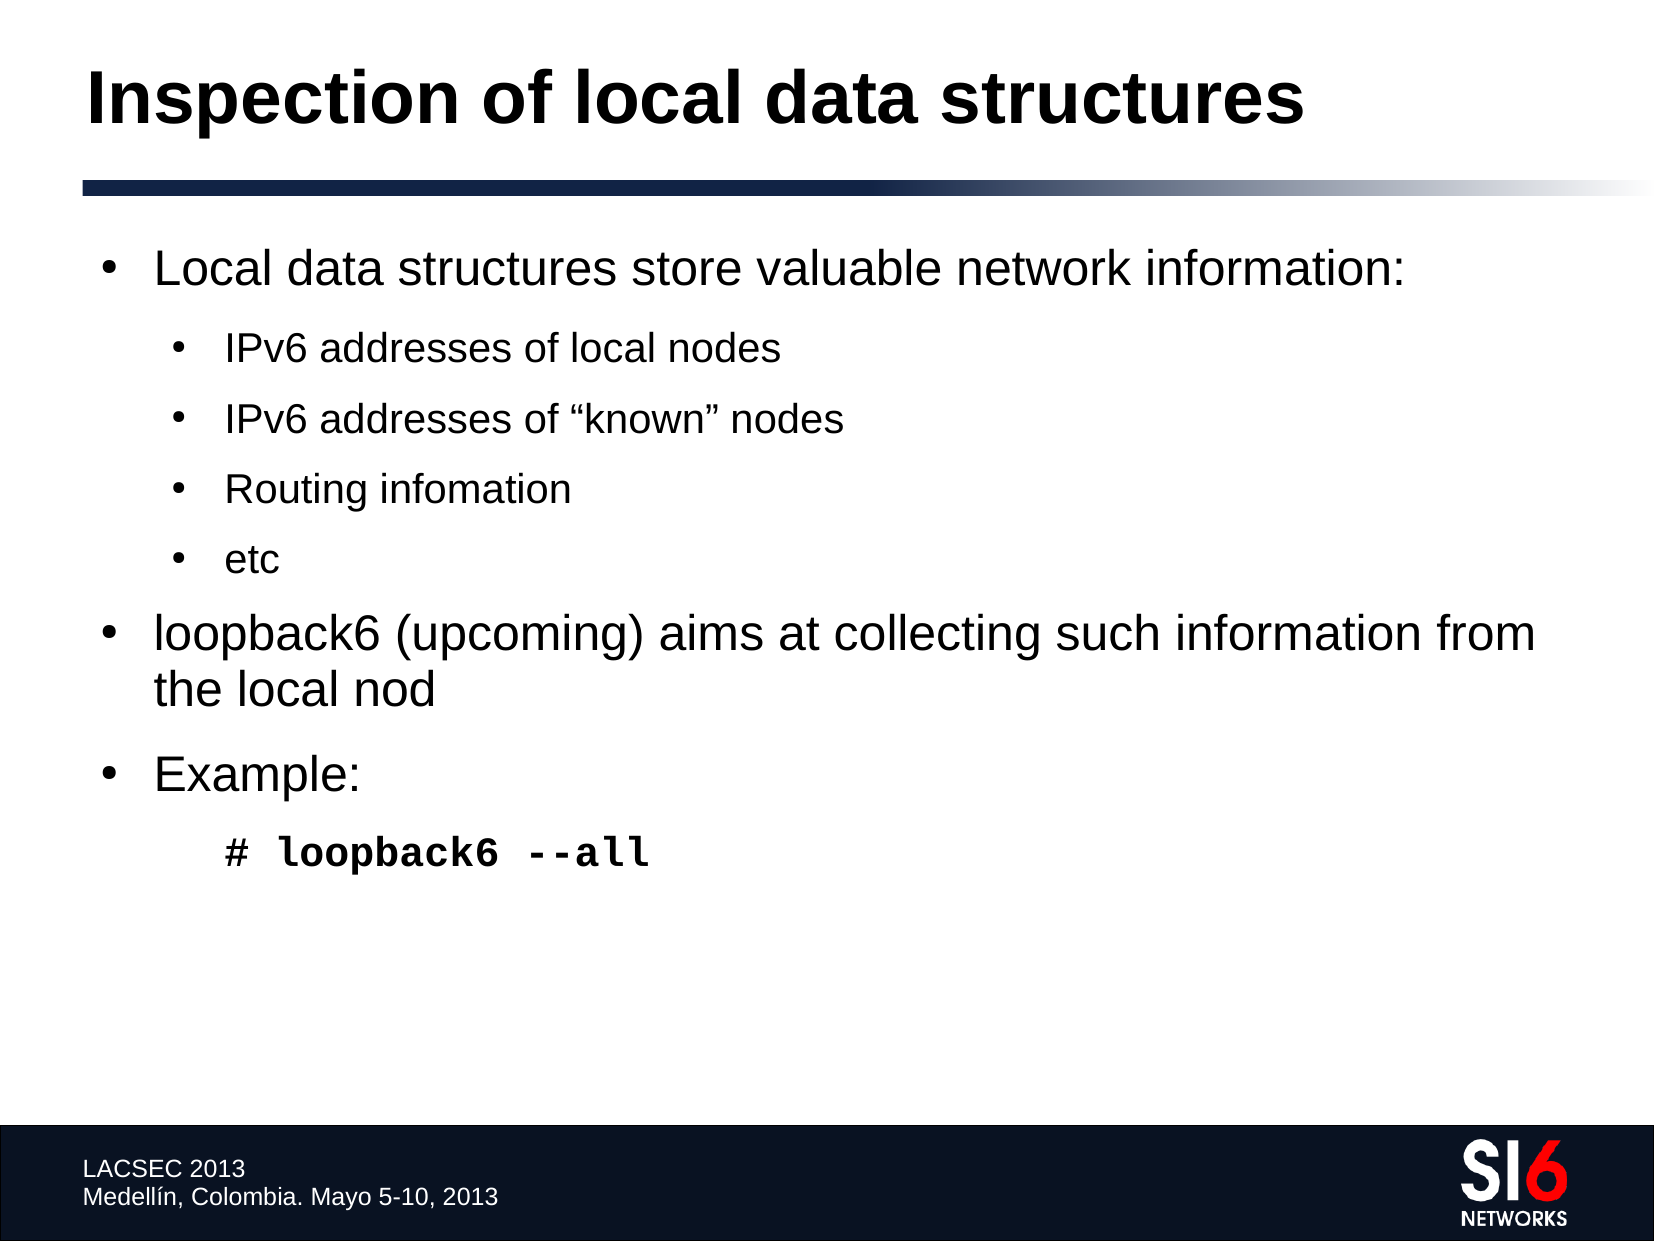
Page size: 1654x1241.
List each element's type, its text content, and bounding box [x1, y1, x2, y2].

list Local data structures store valuable network information: IPv6 addresses of local nodes IPv6 addresses of “known” nodes Routing infomation etc loopback6 (upcoming) aims at collecting such information from the local nod Example: # loopback6 --all [82, 240, 1571, 1059]
title Inspection of local data structures [86, 30, 1576, 166]
picture [1461, 1139, 1567, 1226]
